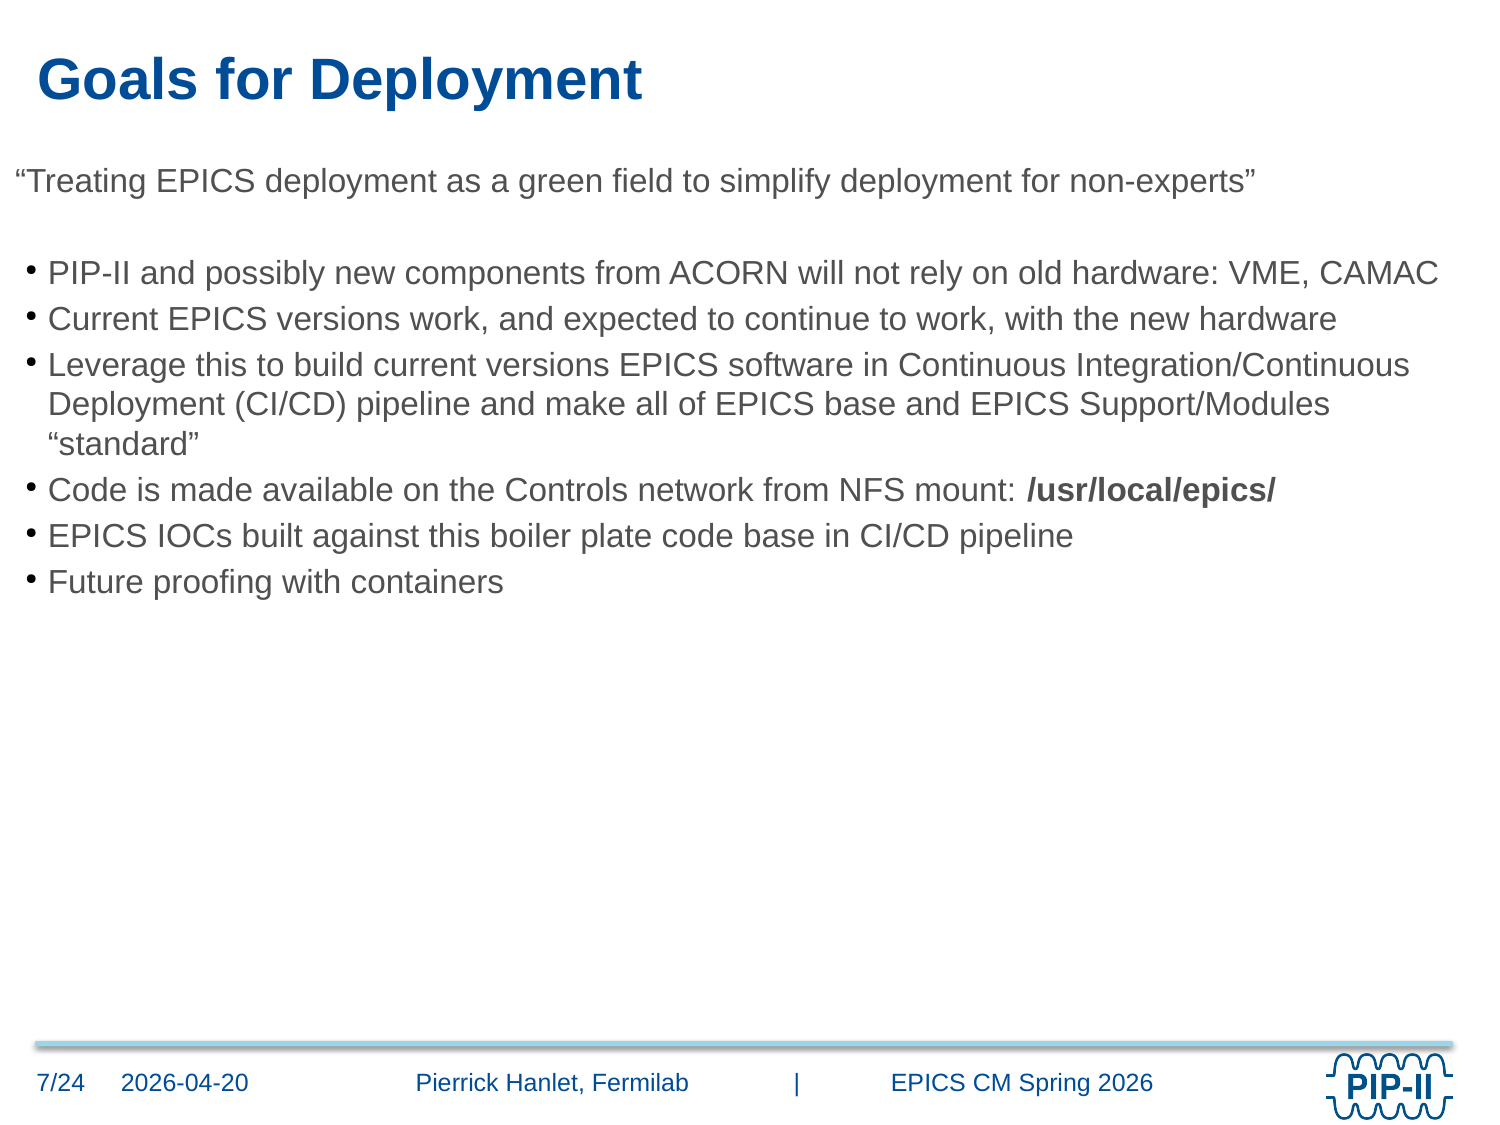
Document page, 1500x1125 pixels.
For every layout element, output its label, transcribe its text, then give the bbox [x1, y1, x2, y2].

slide_number <number>/24 [36, 1066, 105, 1106]
picture [1326, 1053, 1453, 1120]
title Goals for Deployment [37, 41, 1463, 112]
slide_number 2026-04-20 [120, 1066, 276, 1107]
footer Pierrick Hanlet, Fermilab | EPICS CM Spring 2026 [293, 1066, 1279, 1107]
list “Treating EPICS deployment as a green field to simplify deployment for non-experts” PIP-II and possibly new components from ACORN will not rely on old hardware: VME, CAMAC Current EPICS versions work, and expected to continue to work, with the new hardware Leverage this to build current versions EPICS software in Continuous Integration/Continuous Deployment (CI/CD) pipeline and make all of EPICS base and EPICS Support/Modules “standard” Code is made available on the Controls network from NFS mount: /usr/local/epics/ EPICS IOCs built against this boiler plate code base in CI/CD pipeline Future proofing with containers [15, 113, 1486, 1021]
